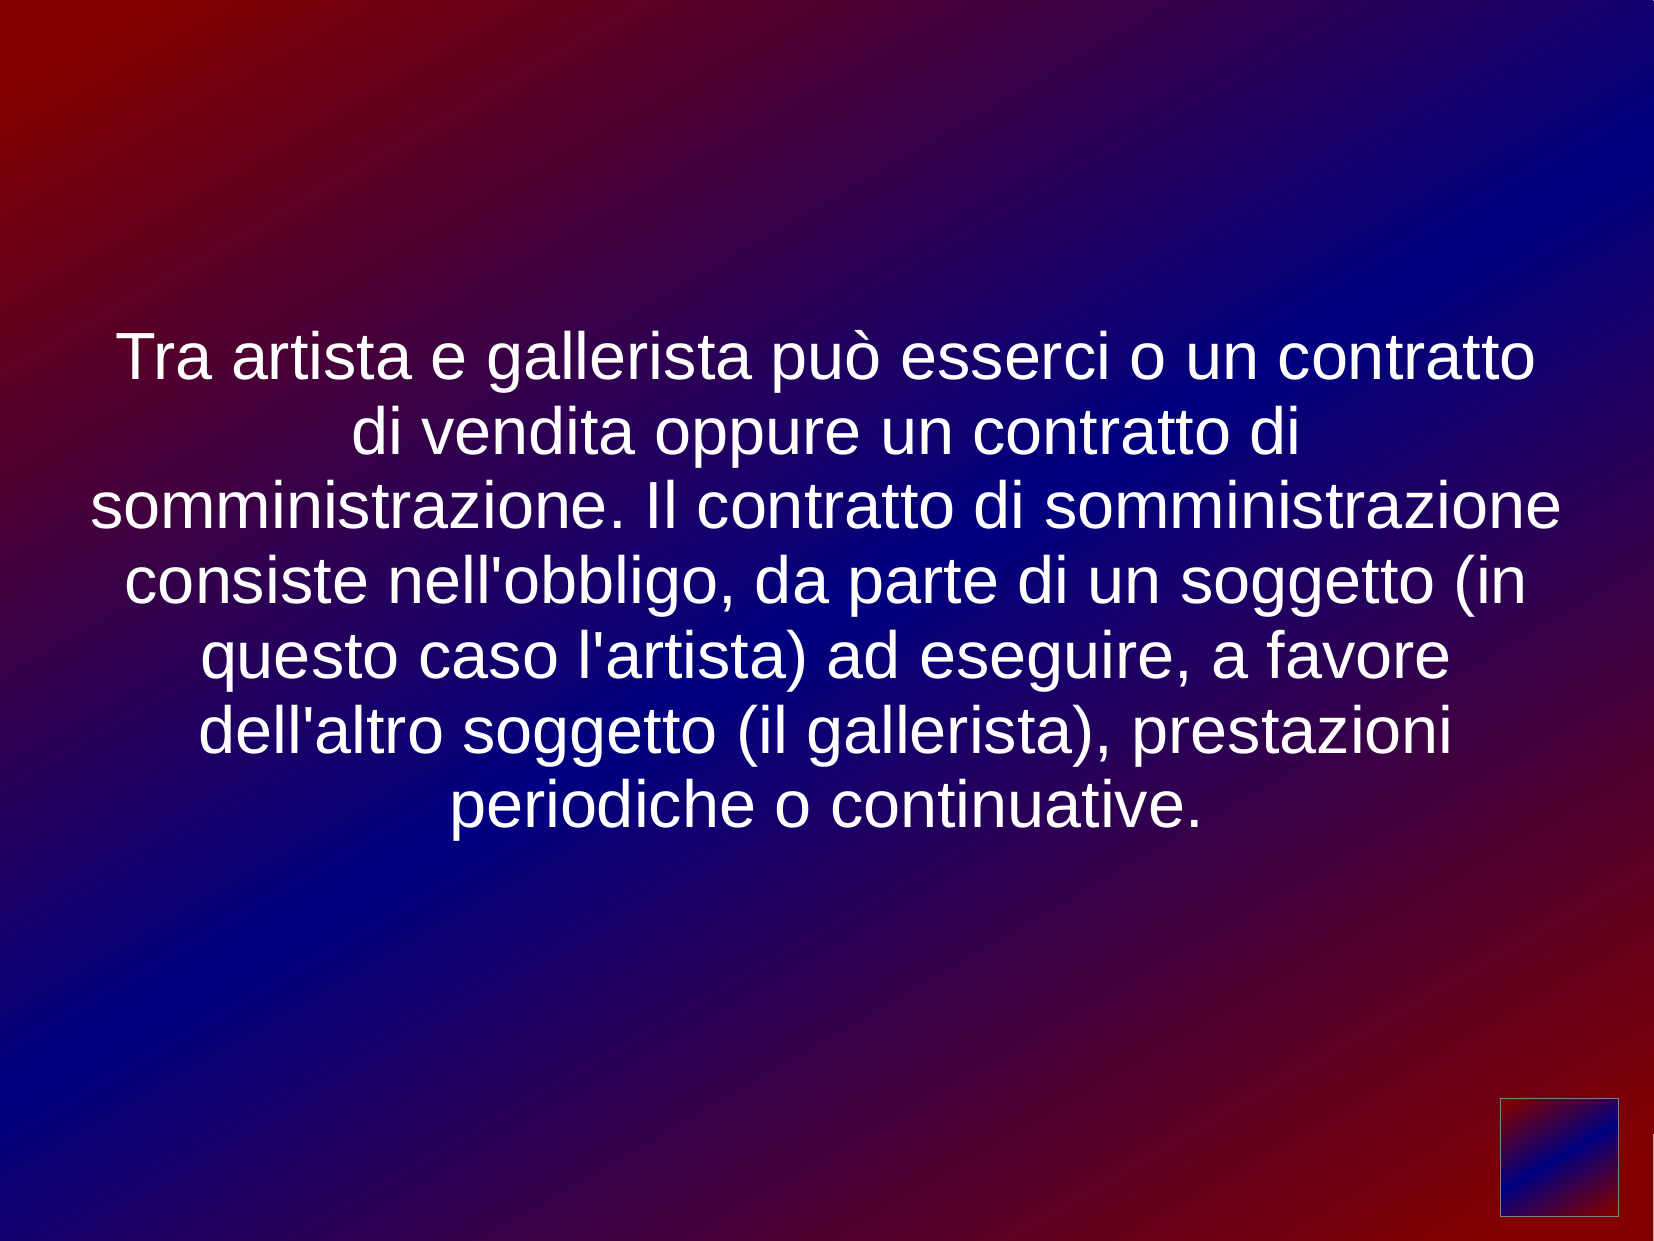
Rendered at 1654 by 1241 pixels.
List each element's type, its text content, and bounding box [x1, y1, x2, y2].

list Tra artista e gallerista può esserci o un contratto di vendita oppure un contratto di somministrazione. Il contratto di somministrazione consiste nell'obbligo, da parte di un soggetto (in questo caso l'artista) ad eseguire, a favore dell'altro soggetto (il gallerista), prestazioni periodiche o continuative. [82, 318, 1571, 1138]
text_box [1500, 1098, 1619, 1217]
